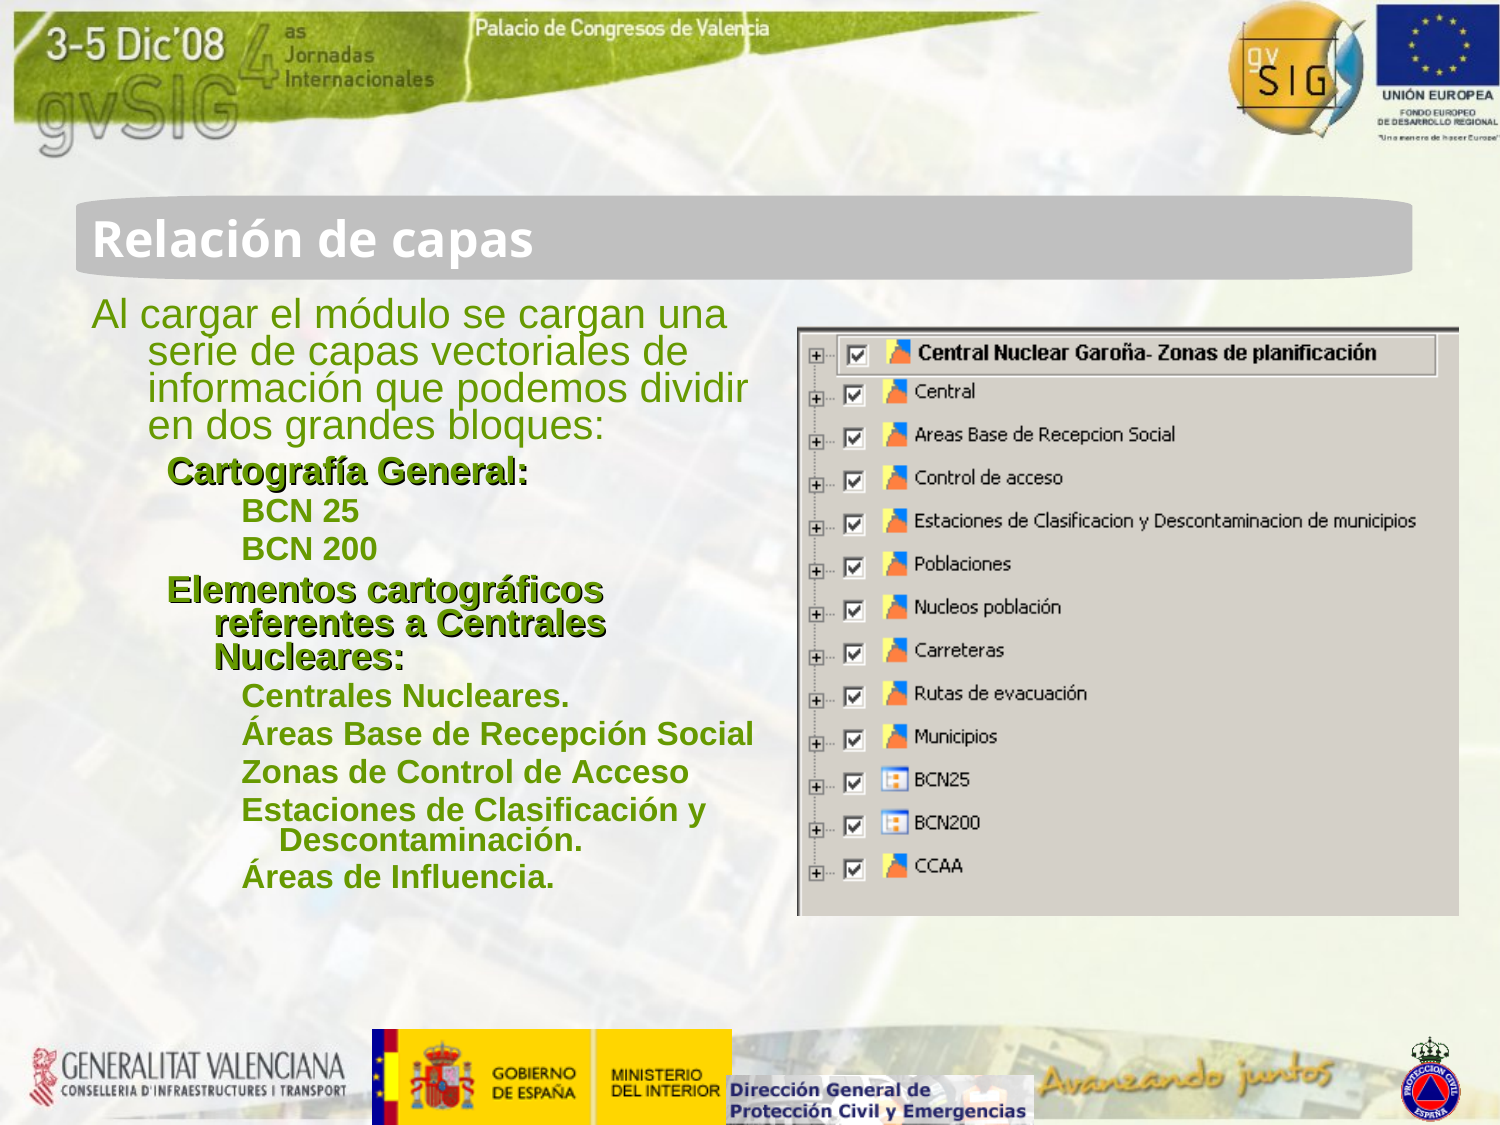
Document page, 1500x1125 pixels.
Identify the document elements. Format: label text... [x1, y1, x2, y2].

list Al cargar el módulo se cargan una serie de capas vectoriales de información que podemos dividir en dos grandes bloques: Cartografía General: BCN 25 BCN 200 Elementos cartográficos referentes a Centrales Nucleares: Centrales Nucleares. Áreas Base de Recepción Social Zonas de Control de Acceso Estaciones de Clasificación y Descontaminación. Áreas de Influencia. [76, 290, 776, 1095]
text_box [1400, 202, 1412, 273]
text_box Relación de capas [76, 196, 1400, 281]
picture [0, 0, 1500, 1125]
